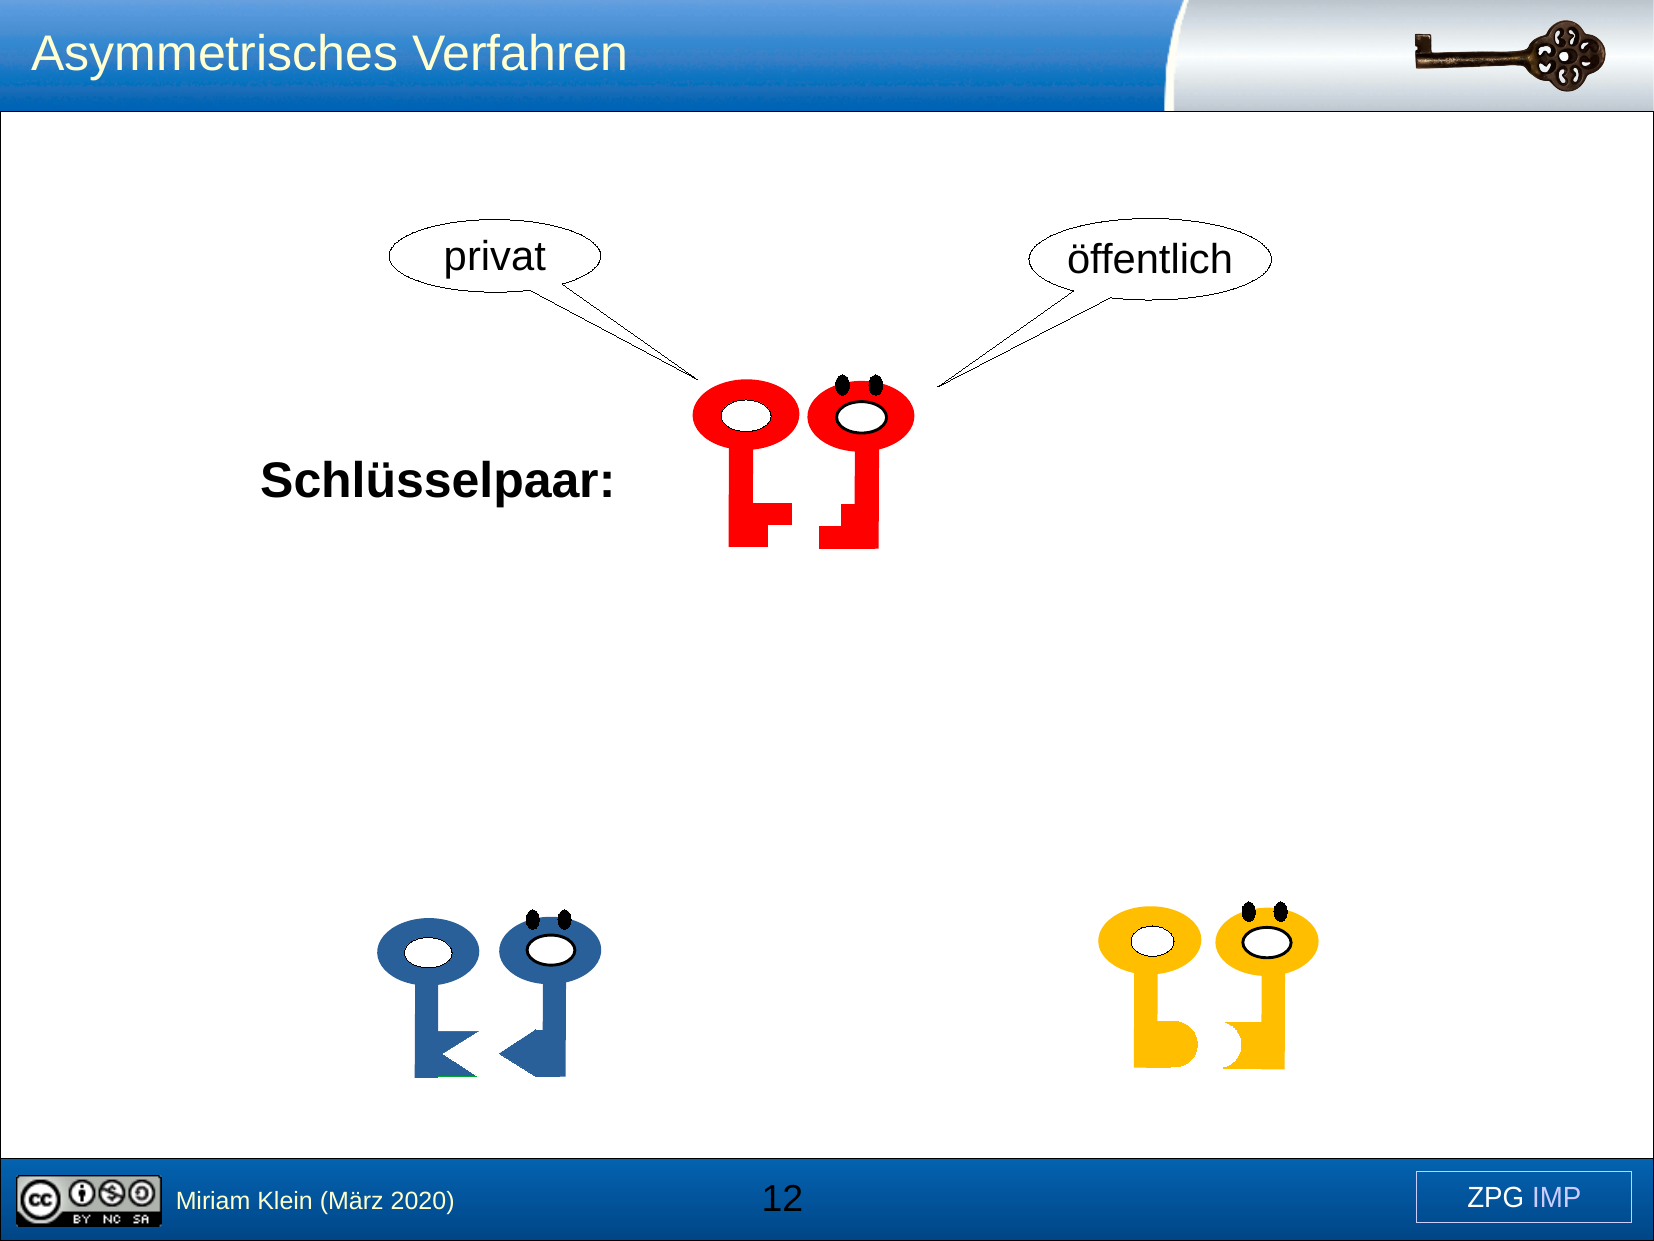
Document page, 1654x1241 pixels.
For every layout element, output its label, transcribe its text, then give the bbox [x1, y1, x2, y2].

text_box [499, 909, 602, 1077]
picture [16, 1175, 162, 1227]
text_box privat [389, 219, 698, 380]
text_box [1098, 901, 1319, 1070]
text_box öffentlich [937, 218, 1272, 387]
text_box [807, 374, 915, 549]
picture [0, 0, 1654, 111]
text_box [377, 918, 480, 1078]
text_box [692, 379, 800, 547]
title Asymmetrisches Verfahren [31, 18, 1151, 89]
text_box Schlüsselpaar: [112, 452, 735, 555]
